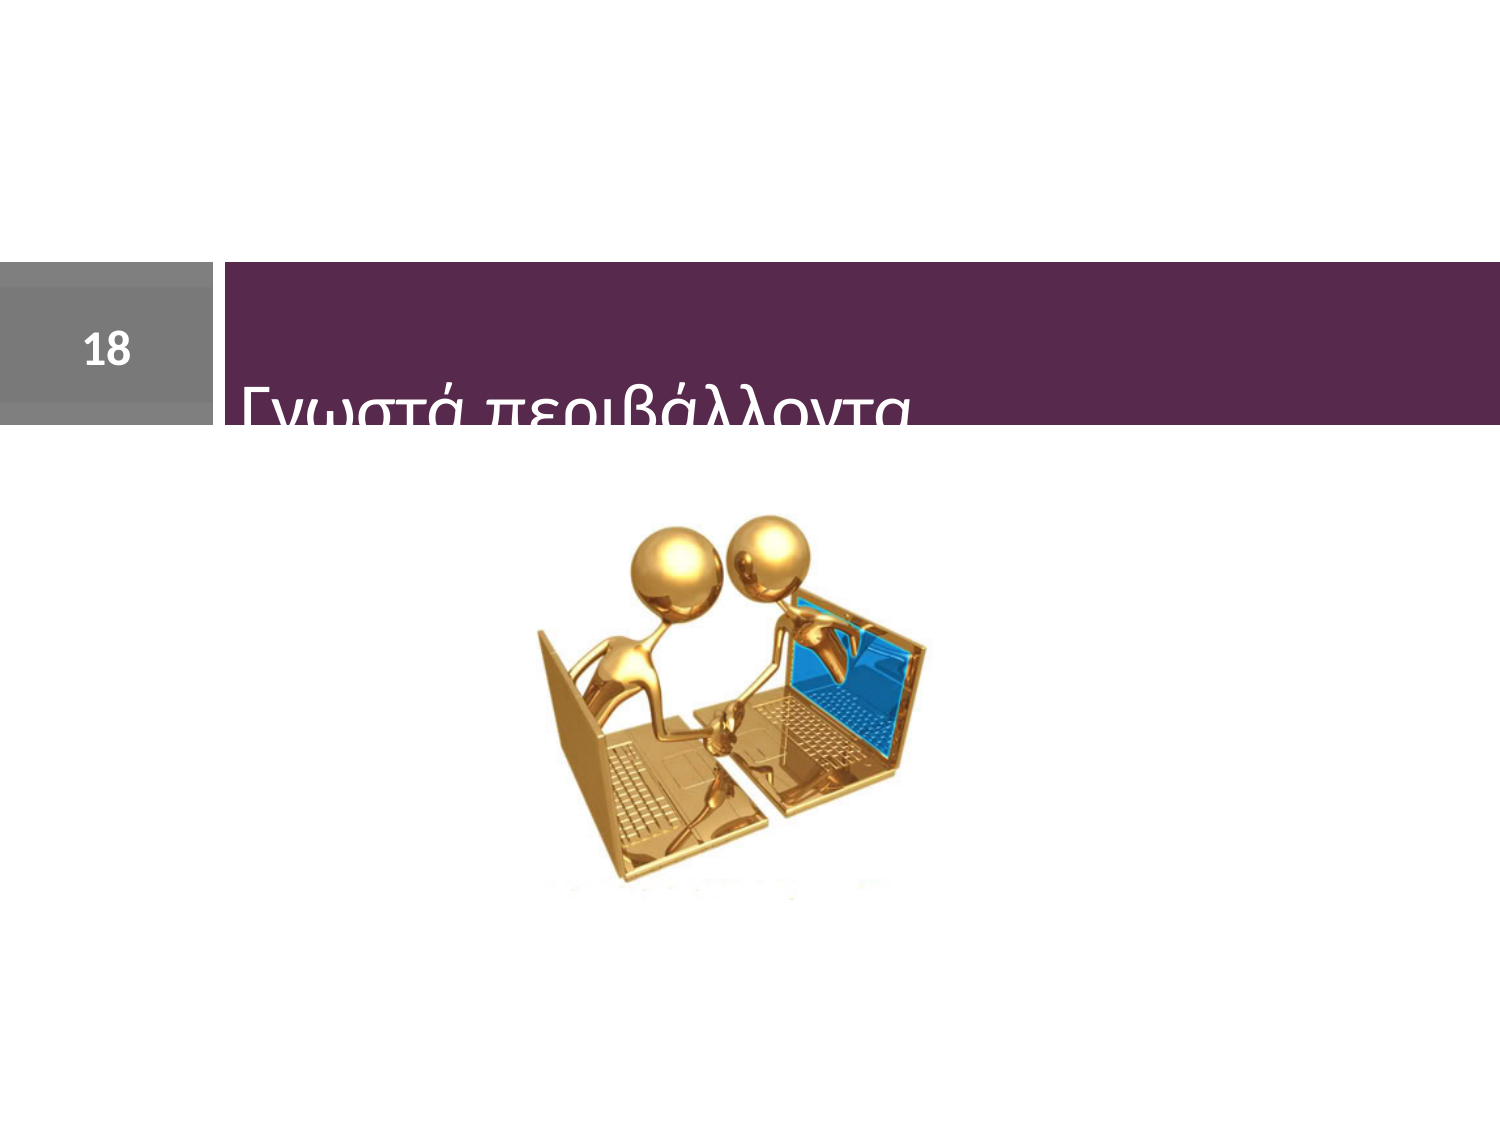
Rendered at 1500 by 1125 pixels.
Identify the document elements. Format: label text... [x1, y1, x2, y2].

picture [515, 503, 933, 900]
text_box 18 [0, 287, 213, 403]
title Γνωστά περιβάλλοντα Ετερο-αξιολόγησης [225, 262, 1476, 426]
